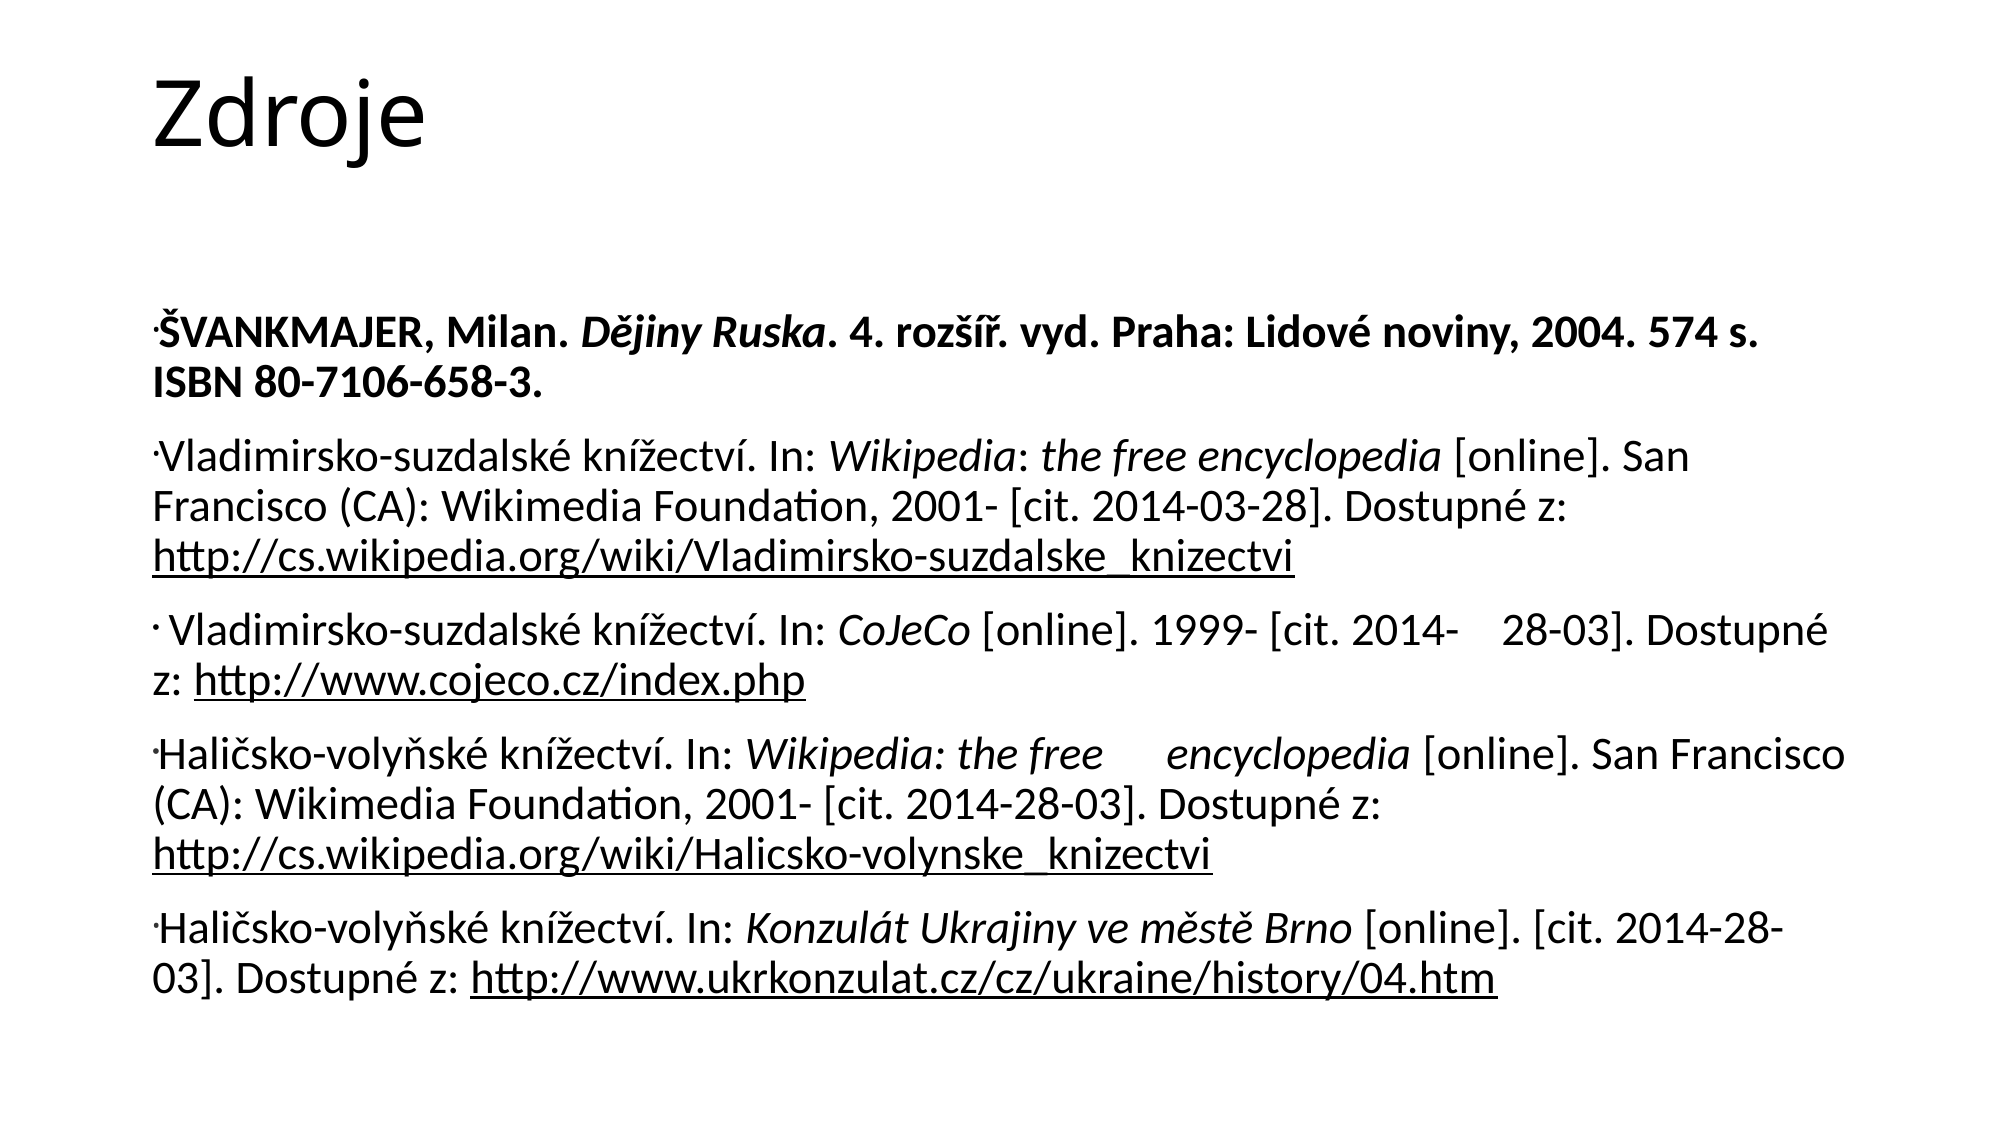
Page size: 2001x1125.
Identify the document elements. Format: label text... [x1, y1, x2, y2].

list ŠVANKMAJER, Milan. Dějiny Ruska. 4. rozšíř. vyd. Praha: Lidové noviny, 2004. 574 s. ISBN 80-7106-658-3. Vladimirsko-suzdalské knížectví. In: Wikipedia: the free encyclopedia [online]. San Francisco (CA): Wikimedia Foundation, 2001- [cit. 2014-03-28]. Dostupné z: http://cs.wikipedia.org/wiki/Vladimirsko-suzdalske_knizectvi Vladimirsko-suzdalské knížectví. In: CoJeCo [online]. 1999- [cit. 2014- 28-03]. Dostupné z: http://www.cojeco.cz/index.php Haličsko-volyňské knížectví. In: Wikipedia: the free encyclopedia [online]. San Francisco (CA): Wikimedia Foundation, 2001- [cit. 2014-28-03]. Dostupné z: http://cs.wikipedia.org/wiki/Halicsko-volynske_knizectvi Haličsko-volyňské knížectví. In: Konzulát Ukrajiny ve městě Brno [online]. [cit. 2014-28-03]. Dostupné z: http://www.ukrkonzulat.cz/cz/ukraine/history/04.htm [137, 299, 1863, 1014]
title Zdroje [137, 59, 1863, 278]
